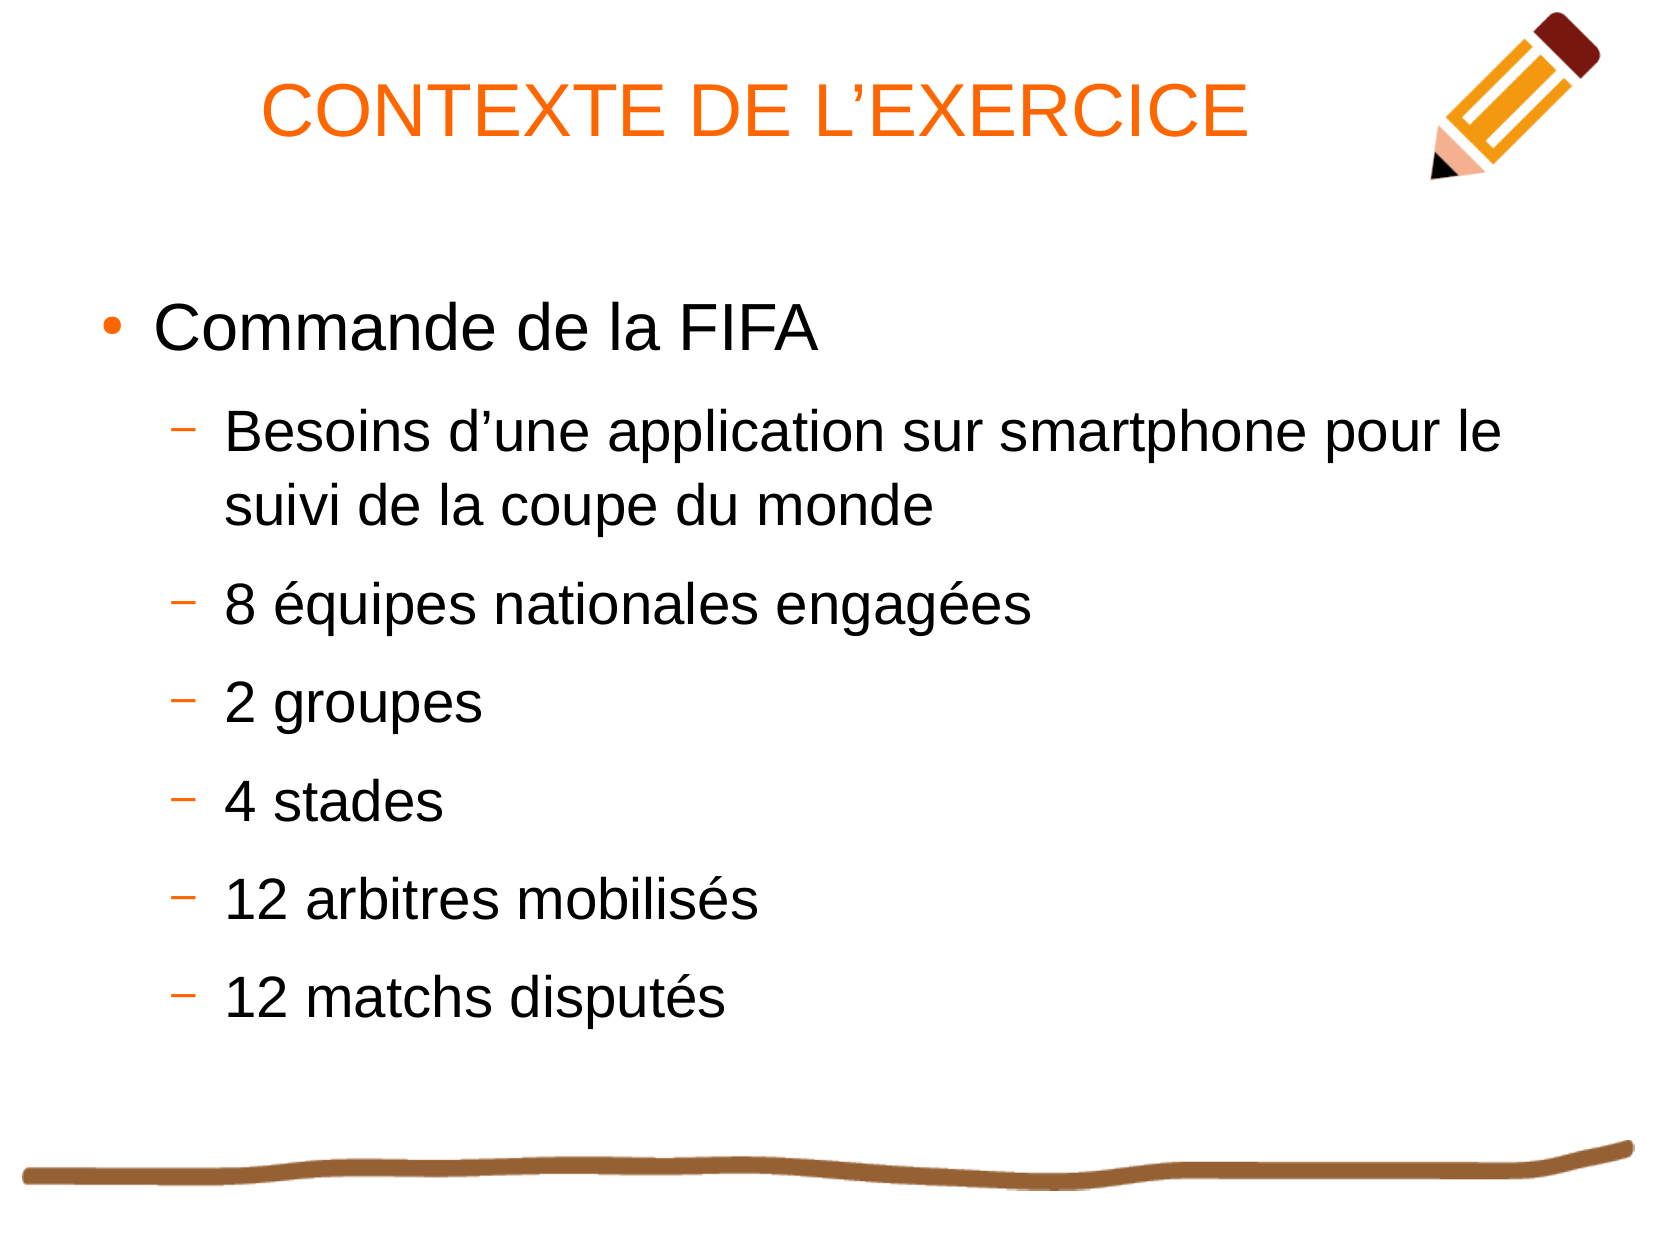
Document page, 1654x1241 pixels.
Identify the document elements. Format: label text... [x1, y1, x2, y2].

title CONTEXTE DE L’EXERCICE [82, 49, 1430, 172]
picture [22, 1140, 1635, 1191]
list Commande de la FIFA Besoins d’une application sur smartphone pour le suivi de la coupe du monde 8 équipes nationales engagées 2 groupes 4 stades 12 arbitres mobilisés 12 matchs disputés [82, 290, 1630, 1122]
picture [1430, 12, 1601, 181]
